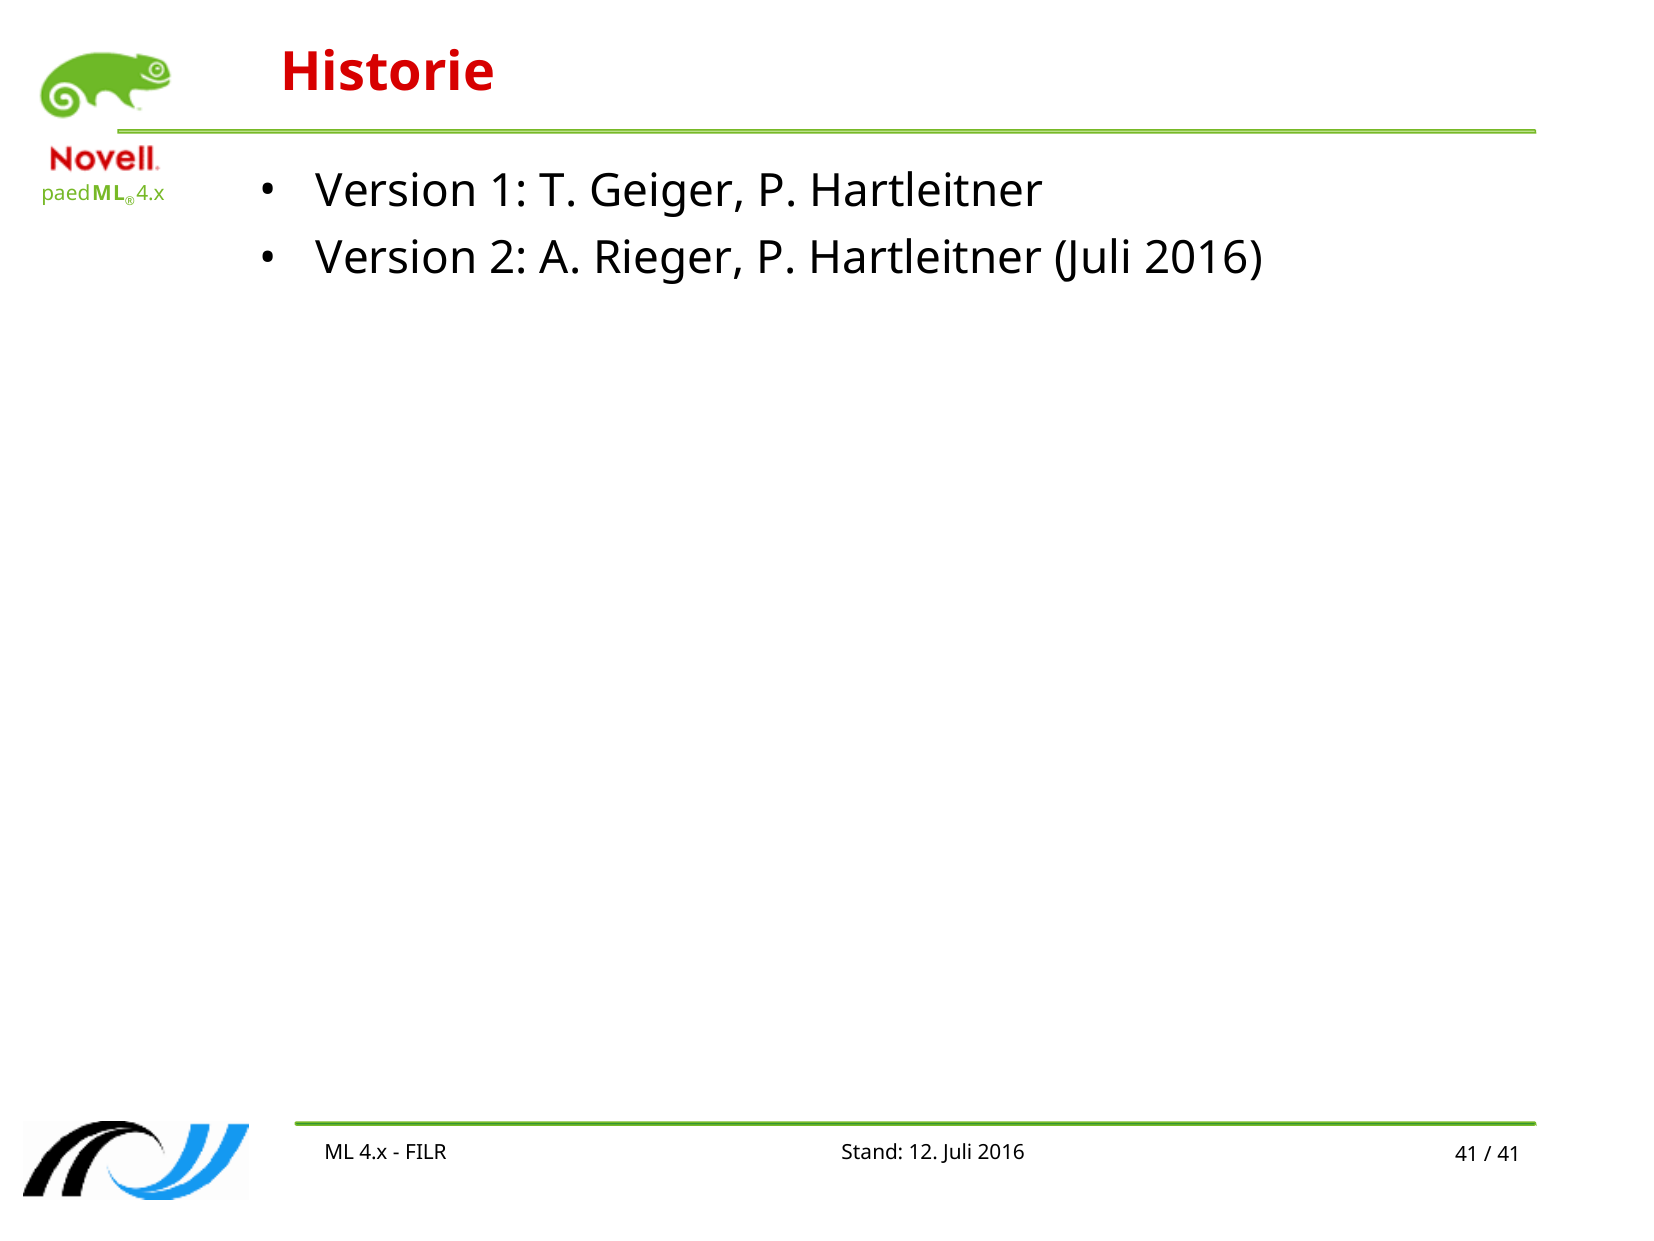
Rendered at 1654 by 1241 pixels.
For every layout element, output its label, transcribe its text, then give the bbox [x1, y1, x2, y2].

picture [23, 1121, 249, 1200]
title Historie [259, 17, 1534, 121]
list Version 1: T. Geiger, P. Hartleitner Version 2: A. Rieger, P. Hartleitner (Juli 2016) [259, 160, 1536, 1109]
picture [26, 35, 184, 193]
